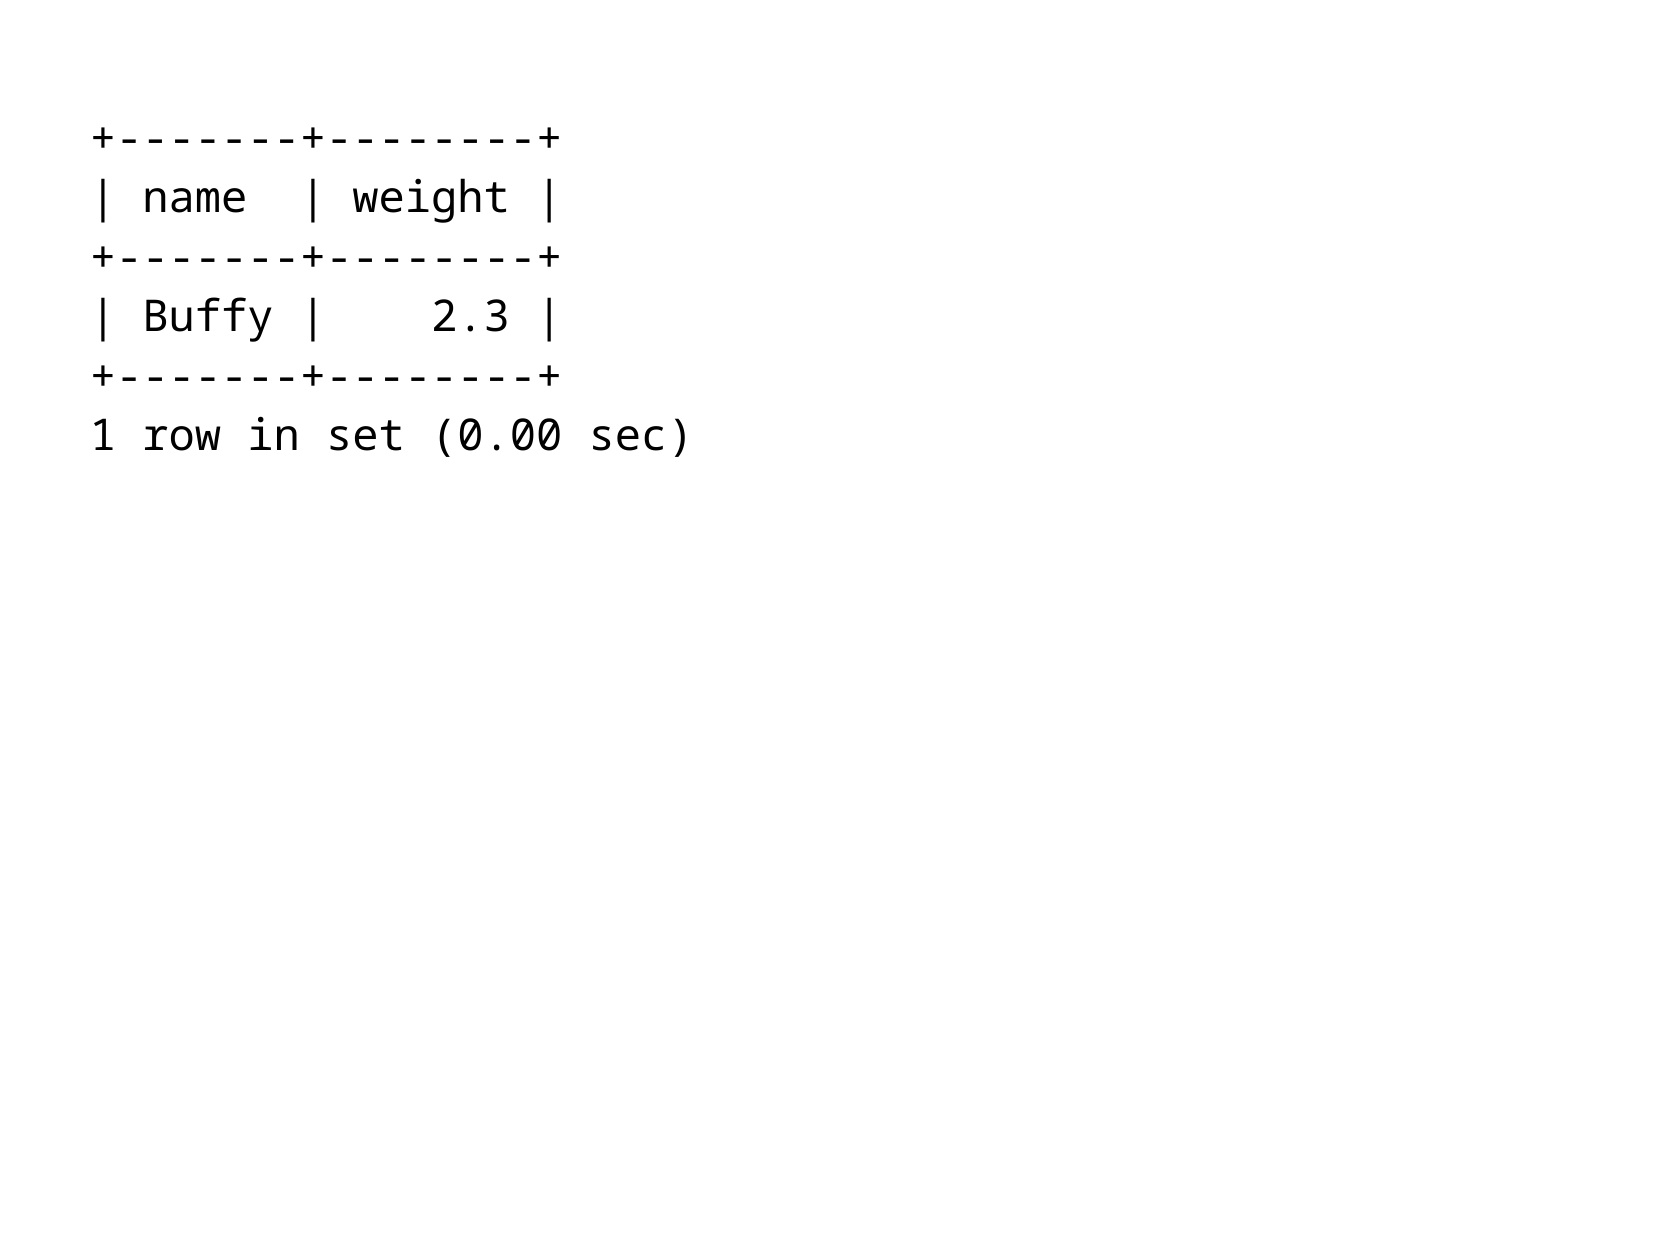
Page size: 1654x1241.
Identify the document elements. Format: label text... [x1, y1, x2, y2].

text_box +-------+--------+ | name | weight | +-------+--------+ | Buffy | 2.3 | +-------+--------+ 1 row in set (0.00 sec) [75, 99, 1576, 451]
